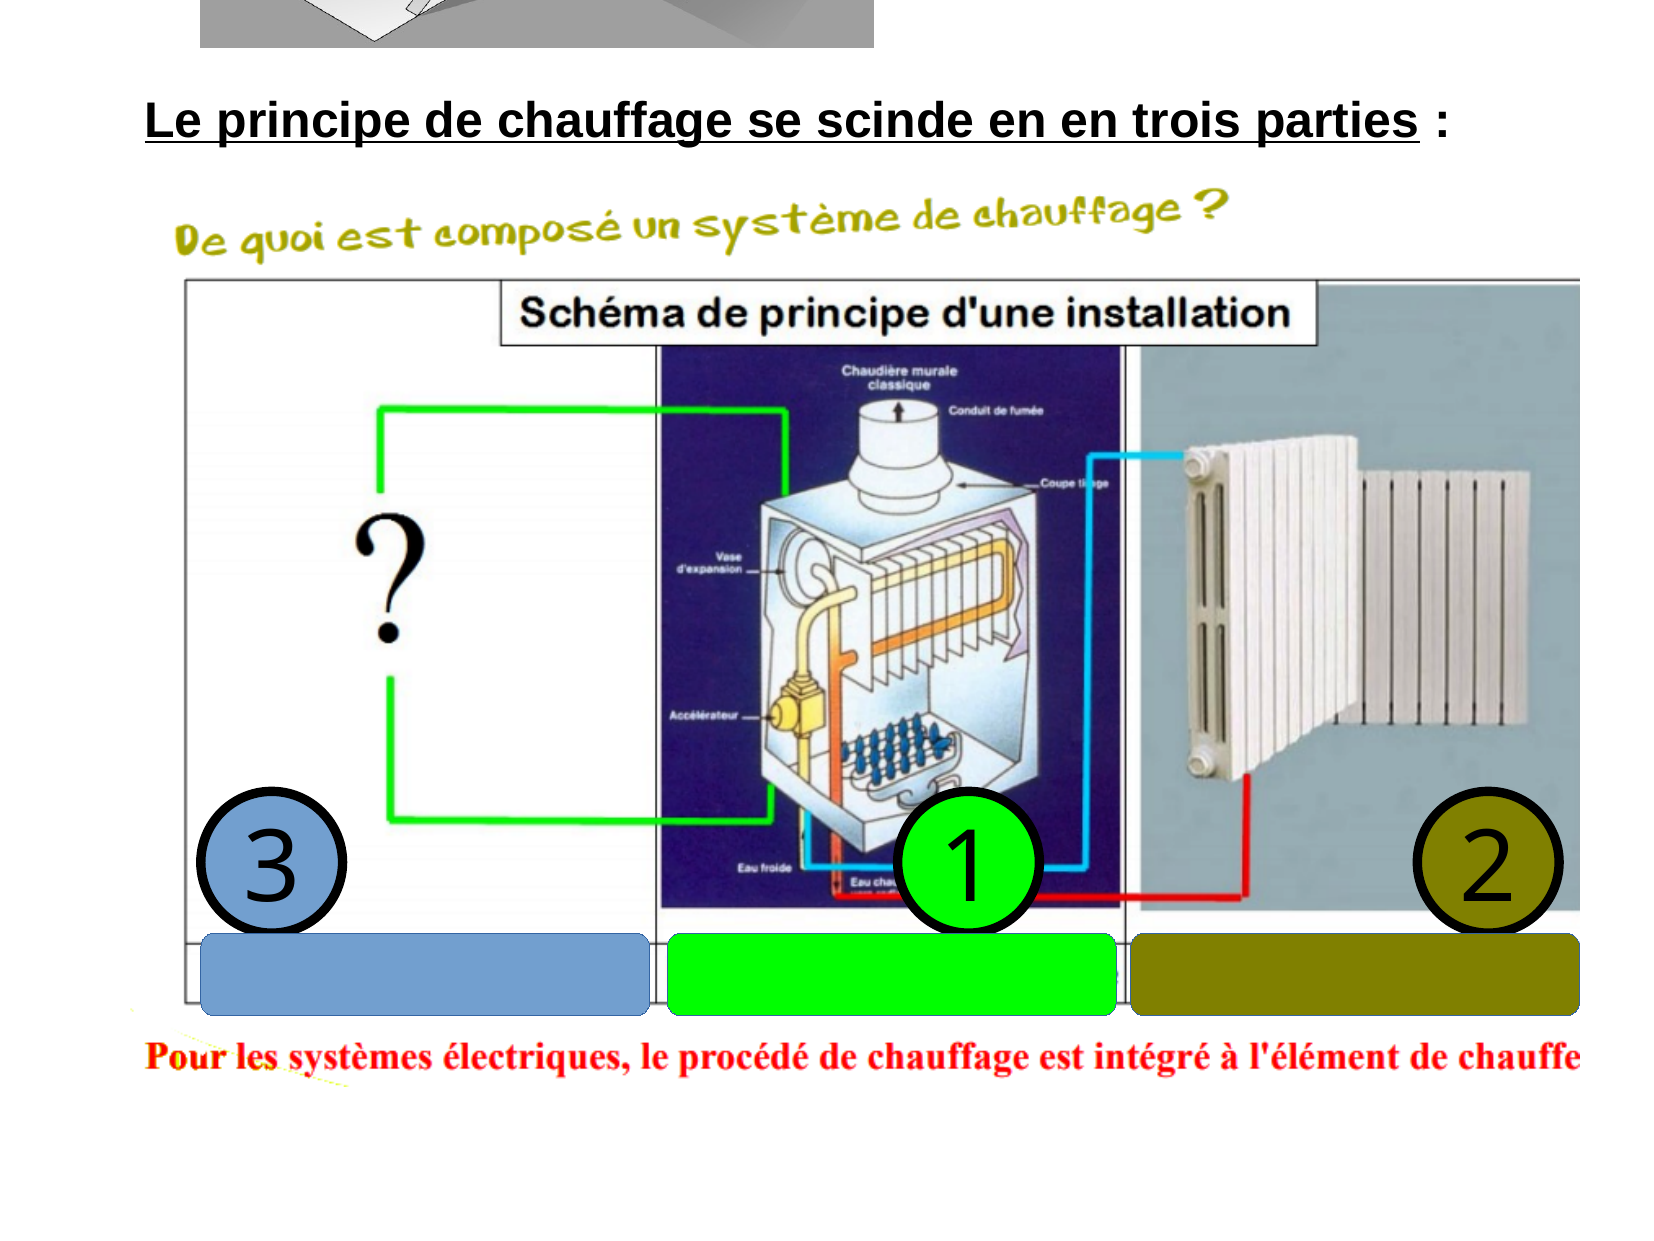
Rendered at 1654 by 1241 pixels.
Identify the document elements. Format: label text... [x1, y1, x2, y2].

text_box 2 [1417, 791, 1560, 933]
picture [200, 0, 874, 48]
text_box 3 [200, 791, 343, 933]
text_box [667, 933, 1117, 1016]
text_box [200, 933, 650, 1016]
text_box [1130, 933, 1580, 1016]
picture [129, 164, 1580, 1087]
text_box 1 [897, 791, 1040, 933]
text_box Le principe de chauffage se scinde en en trois parties : [129, 85, 1467, 164]
